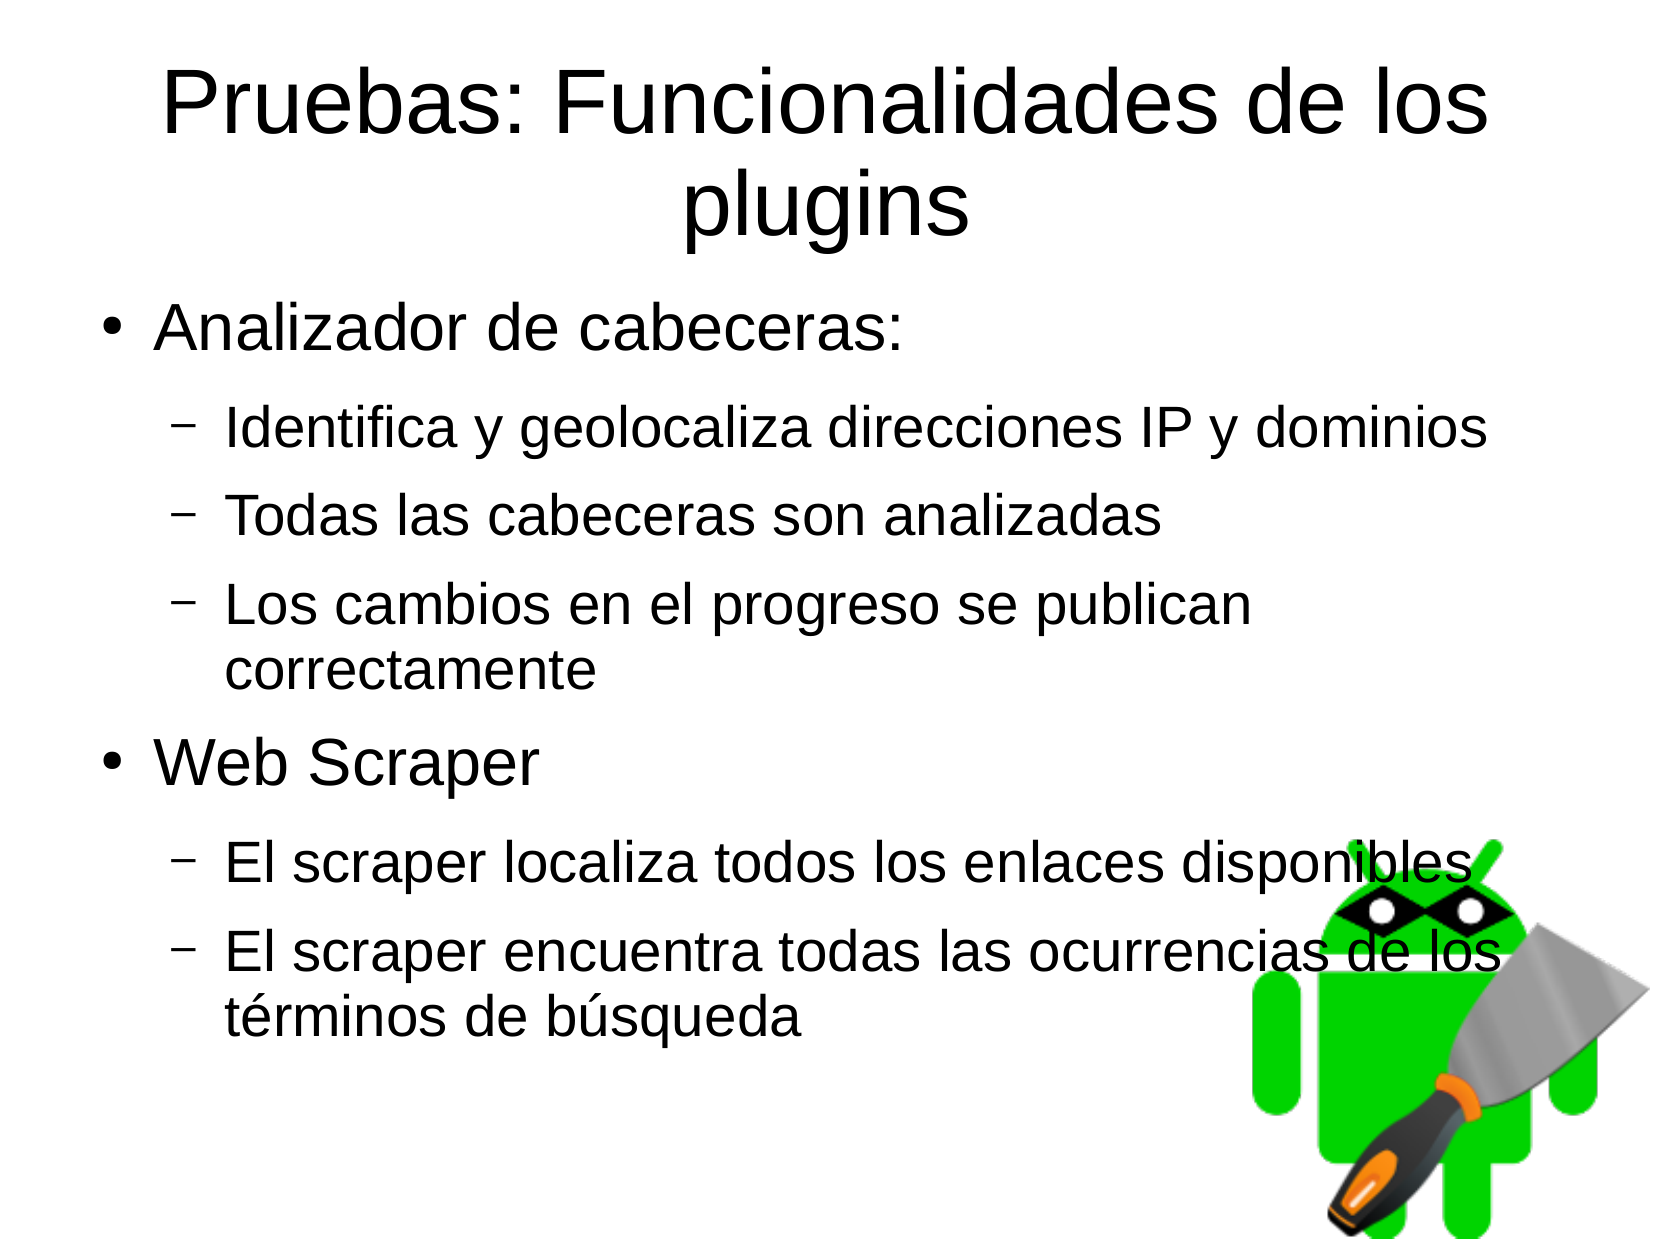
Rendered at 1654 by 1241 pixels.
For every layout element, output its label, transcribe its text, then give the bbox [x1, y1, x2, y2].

list Analizador de cabeceras: Identifica y geolocaliza direcciones IP y dominios Todas las cabeceras son analizadas Los cambios en el progreso se publican correctamente Web Scraper El scraper localiza todos los enlaces disponibles El scraper encuentra todas las ocurrencias de los términos de búsqueda [82, 290, 1571, 1109]
picture [1251, 838, 1652, 1239]
title Pruebas: Funcionalidades de los plugins [82, 49, 1571, 257]
